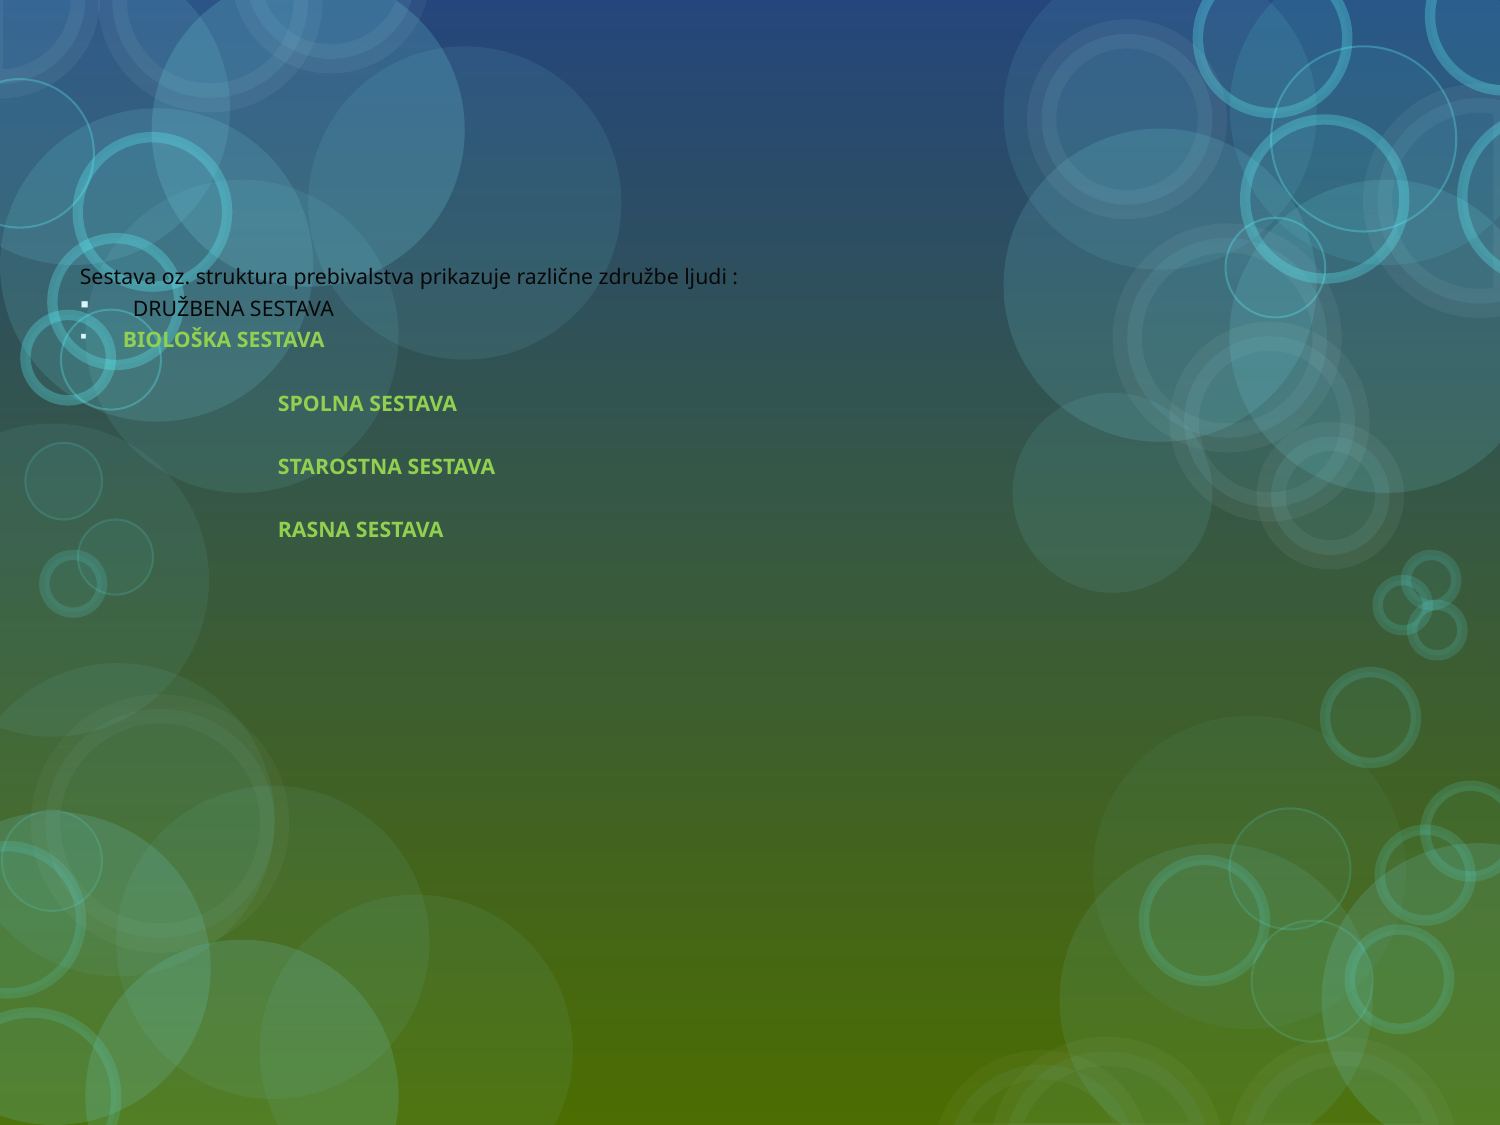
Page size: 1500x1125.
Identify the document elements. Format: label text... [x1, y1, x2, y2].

list Sestava oz. struktura prebivalstva prikazuje različne združbe ljudi : DRUŽBENA SESTAVA BIOLOŠKA SESTAVA SPOLNA SESTAVA STAROSTNA SESTAVA RASNA SESTAVA [64, 255, 1471, 551]
